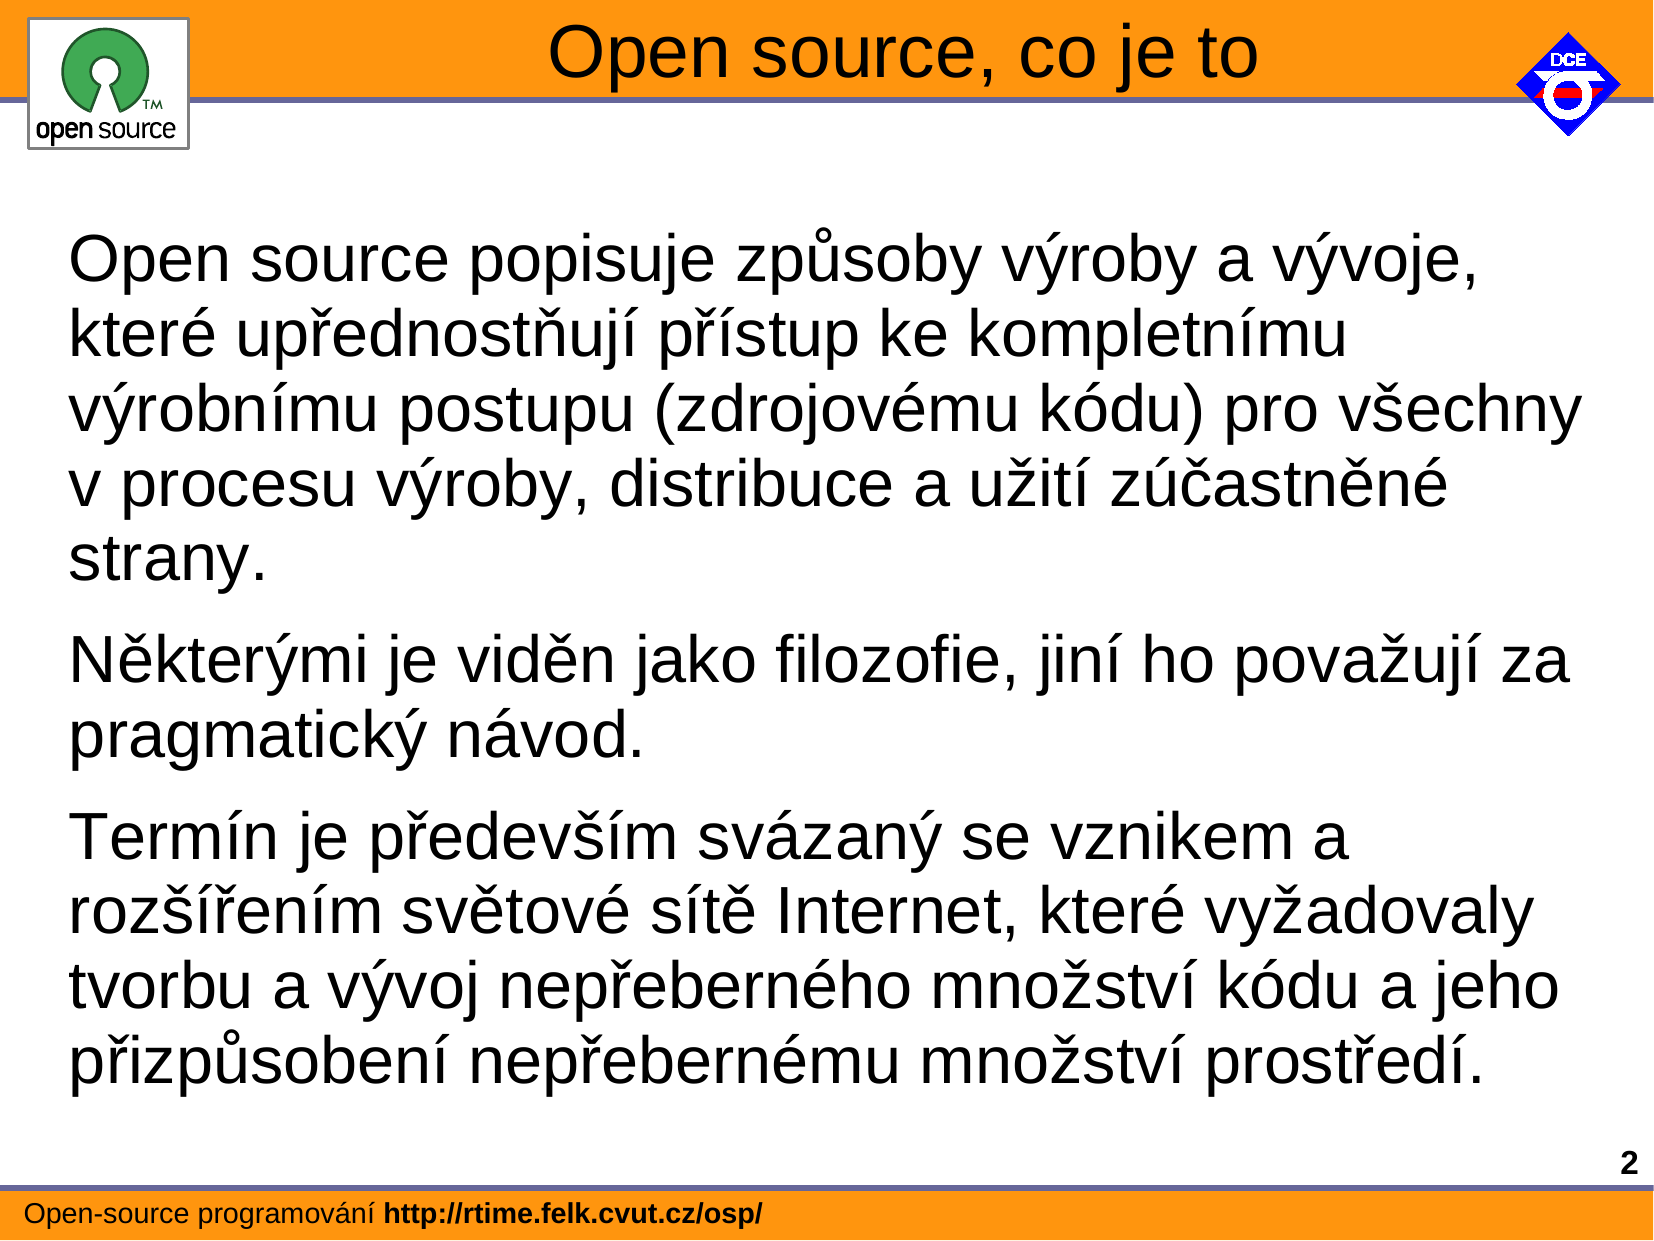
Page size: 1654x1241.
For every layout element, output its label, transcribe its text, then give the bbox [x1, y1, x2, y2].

subtitle Open source popisuje způsoby výroby a vývoje, které upřednostňují přístup ke kompletnímu výrobnímu postupu (zdrojovému kódu) pro všechny v procesu výroby, distribuce a užití zúčastněné strany. Některými je viděn jako filozofie, jiní ho považují za pragmatický návod. Termín je především svázaný se vznikem a rozšířením světové sítě Internet, které vyžadovaly tvorbu a vývoj nepřeberného množství kódu a jeho přizpůsobení nepřebernému množství prostředí. [68, 175, 1592, 1144]
title Open source, co je to [178, 4, 1631, 98]
